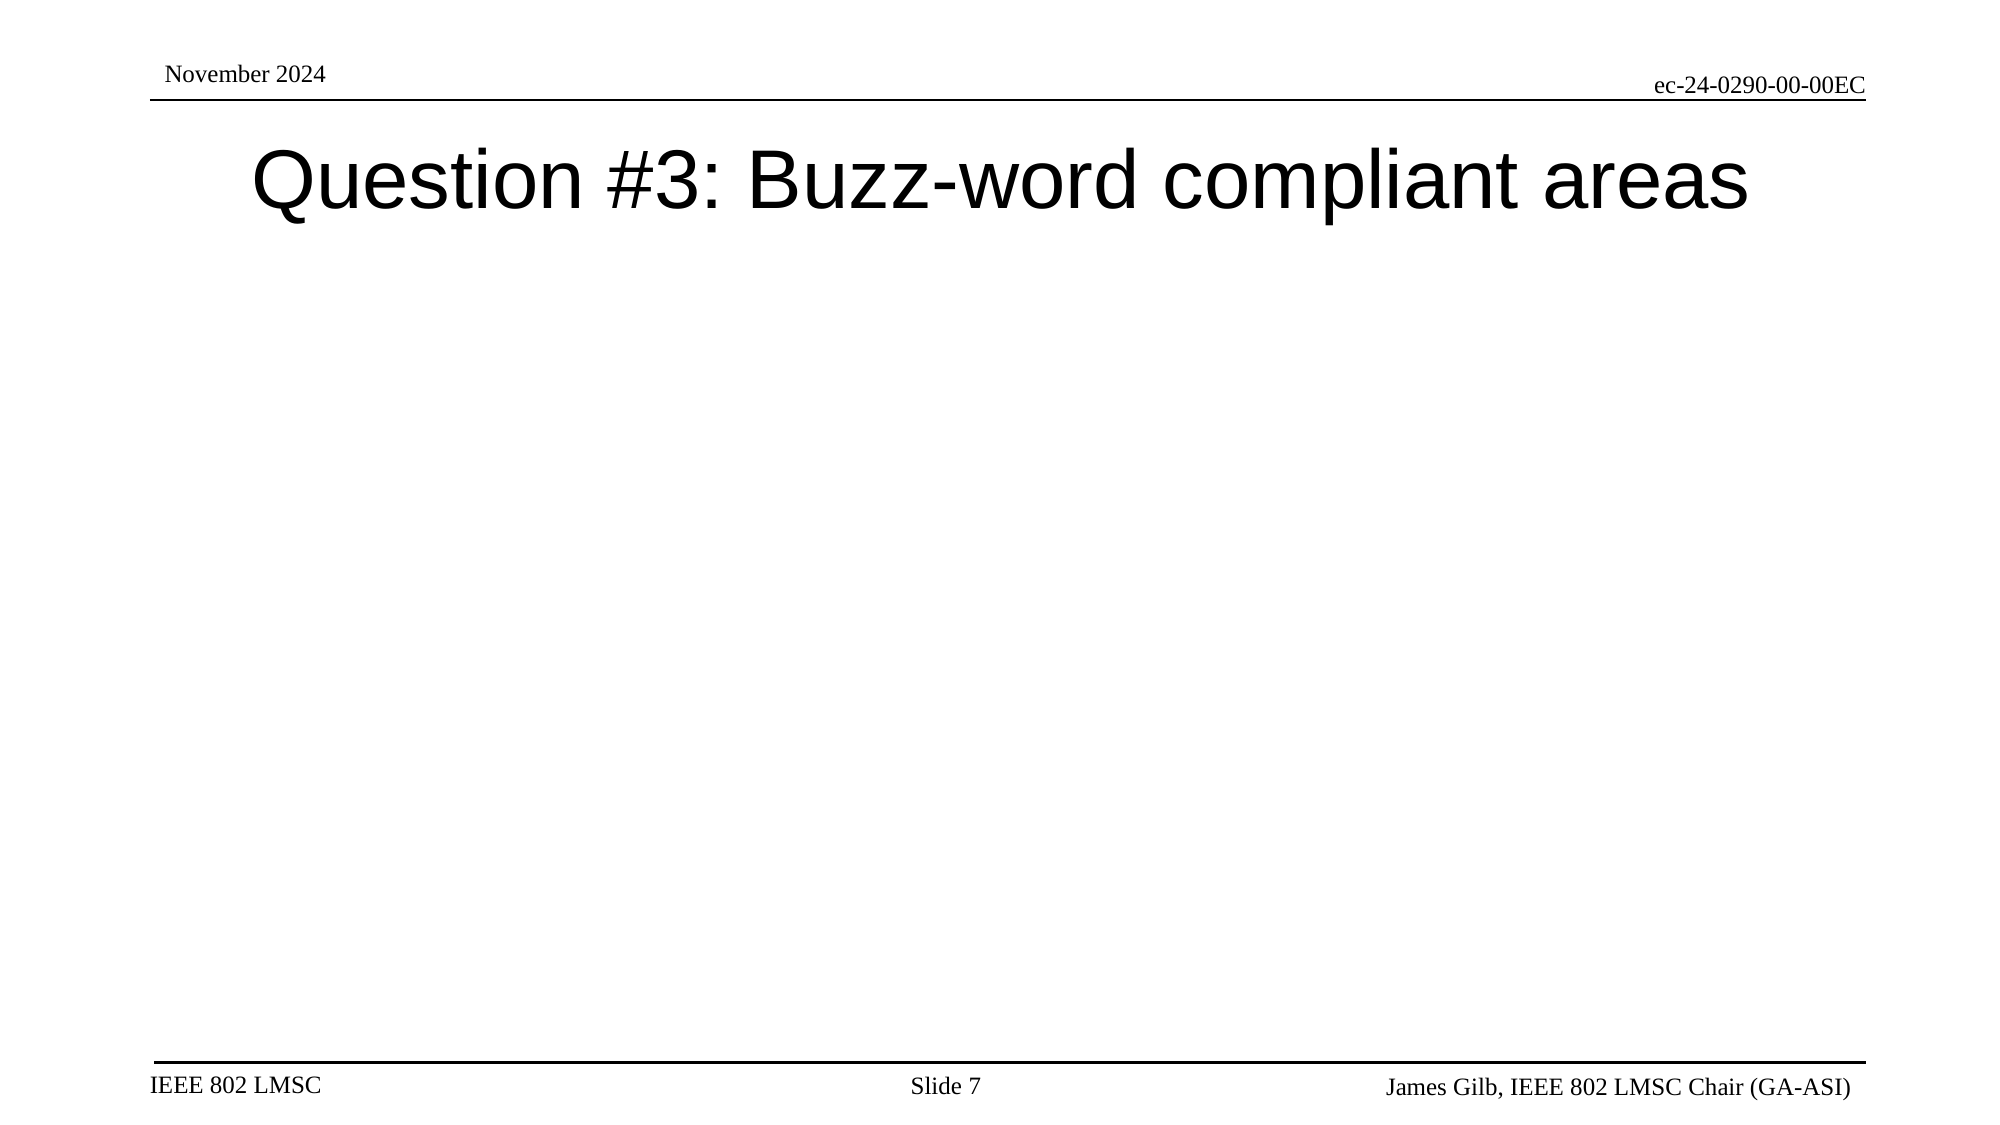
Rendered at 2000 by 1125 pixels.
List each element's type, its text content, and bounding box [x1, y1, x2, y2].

title Question #3: Buzz-word compliant areas [149, 112, 1900, 238]
